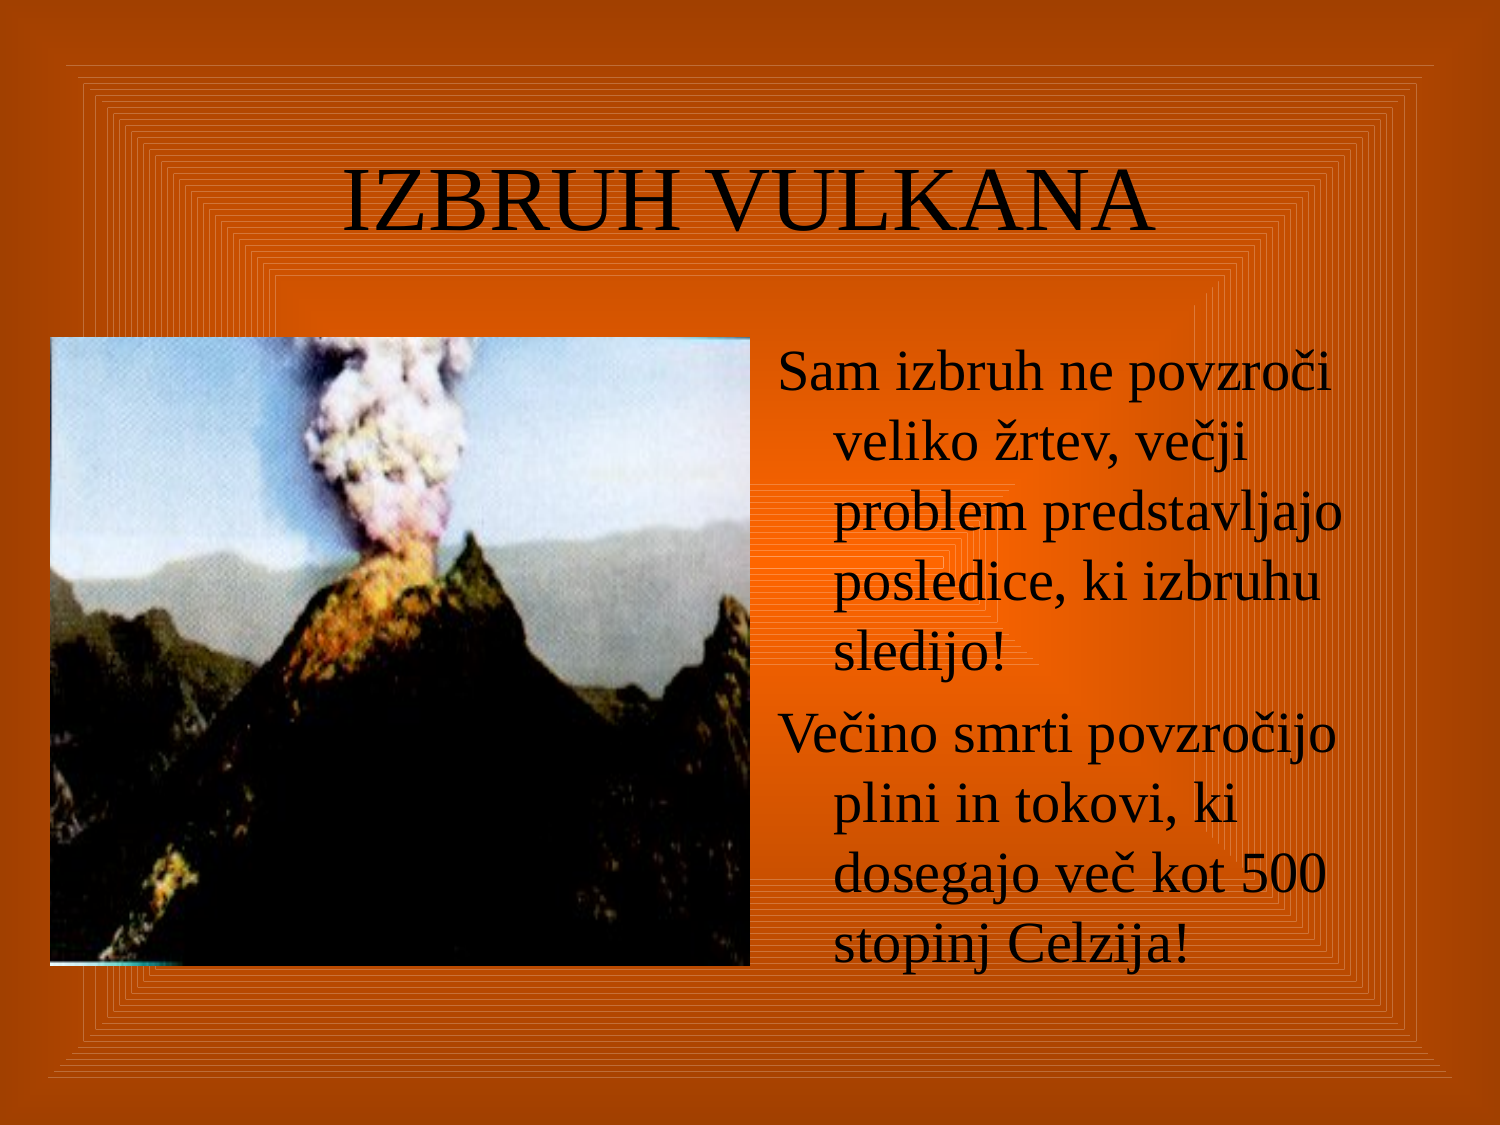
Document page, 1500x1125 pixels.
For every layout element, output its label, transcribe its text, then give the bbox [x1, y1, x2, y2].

list Sam izbruh ne povzroči veliko žrtev, večji problem predstavljajo posledice, ki izbruhu sledijo! Večino smrti povzročijo plini in tokovi, ki dosegajo več kot 500 stopinj Celzija! [762, 324, 1388, 1000]
title IZBRUH VULKANA [112, 99, 1388, 288]
picture [50, 337, 750, 966]
